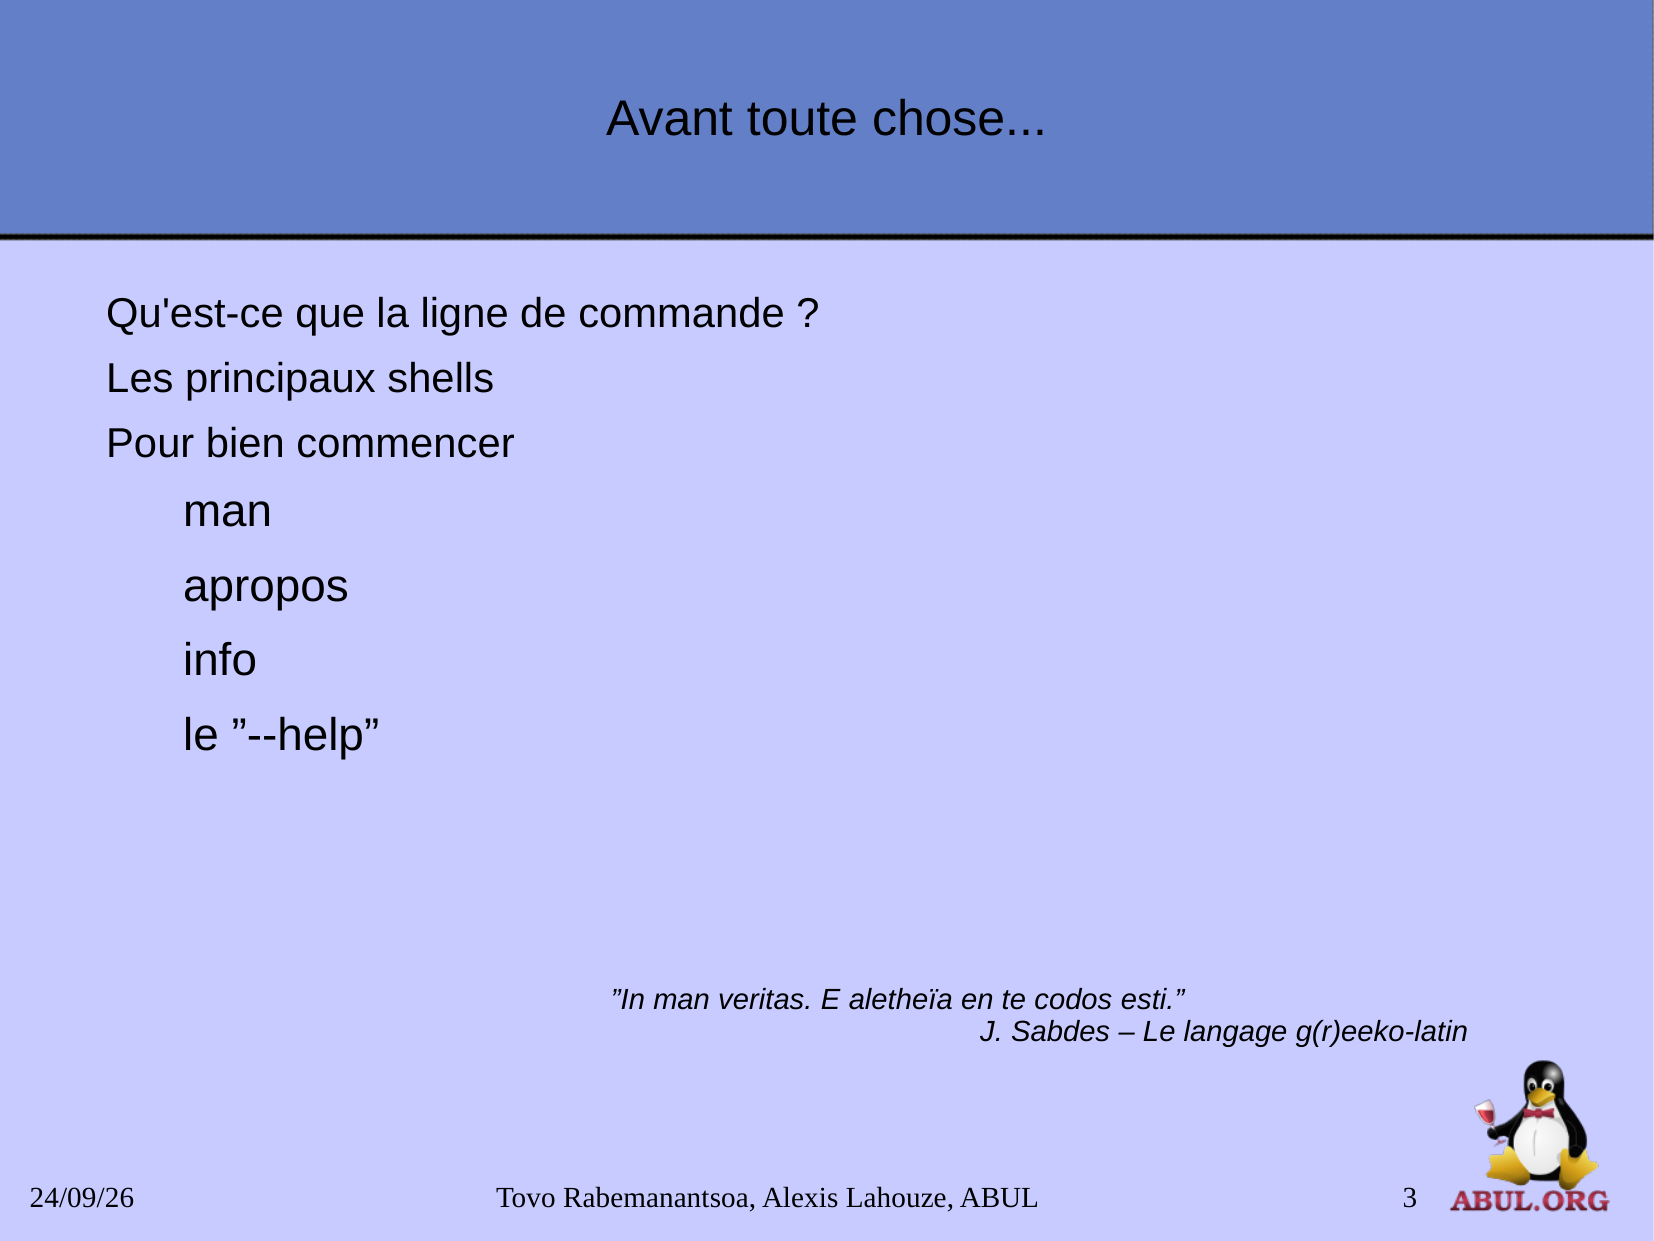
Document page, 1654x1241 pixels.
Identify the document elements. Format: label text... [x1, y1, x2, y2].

list Qu'est-ce que la ligne de commande ? Les principaux shells Pour bien commencer man apropos info le ”--help” [88, 290, 1565, 874]
title Avant toute chose... [29, 29, 1625, 207]
text_box ”In man veritas. E aletheïa en te codos esti.” J. Sabdes – Le langage g(r)eeko-latin [596, 975, 1483, 1078]
picture [0, 0, 1654, 1241]
